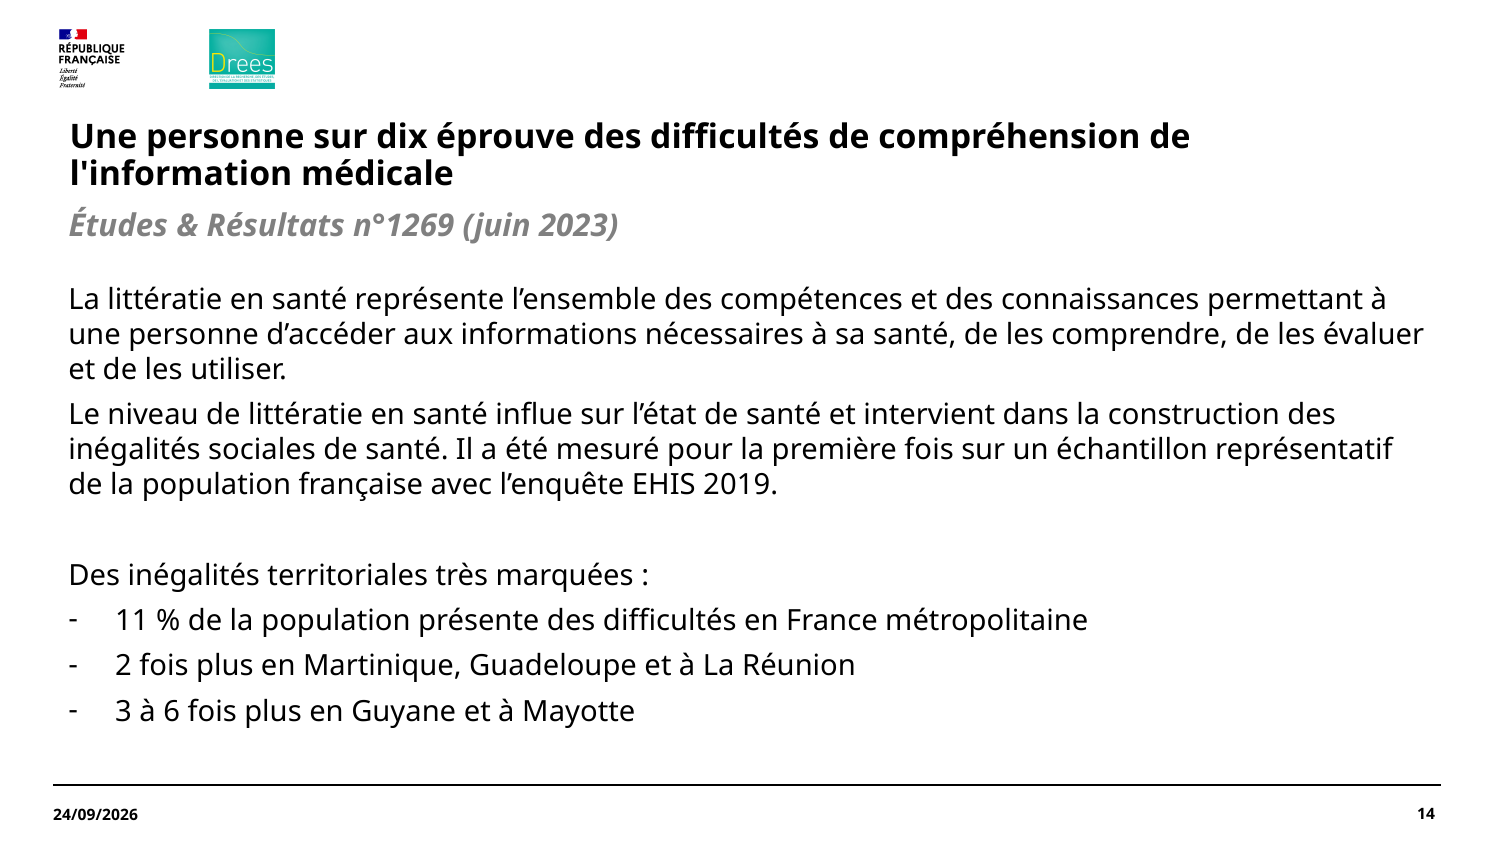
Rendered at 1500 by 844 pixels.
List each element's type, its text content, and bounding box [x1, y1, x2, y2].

picture [209, 29, 275, 89]
list Études & Résultats n°1269 (juin 2023) [53, 204, 1436, 245]
picture [47, 17, 136, 107]
slide_number 25/11/2024 [53, 787, 246, 844]
list La littératie en santé représente l’ensemble des compétences et des connaissances permettant à une personne d’accéder aux informations nécessaires à sa santé, de les comprendre, de les évaluer et de les utiliser. Le niveau de littératie en santé influe sur l’état de santé et intervient dans la construction des inégalités sociales de santé. Il a été mesuré pour la première fois sur un échantillon représentatif de la population française avec l’enquête EHIS 2019. Des inégalités territoriales très marquées : 11 % de la population présente des difficultés en France métropolitaine 2 fois plus en Martinique, Guadeloupe et à La Réunion 3 à 6 fois plus en Guyane et à Mayotte [53, 280, 1436, 753]
title Une personne sur dix éprouve des difficultés de compréhension de l'information médicale [53, 112, 1436, 201]
